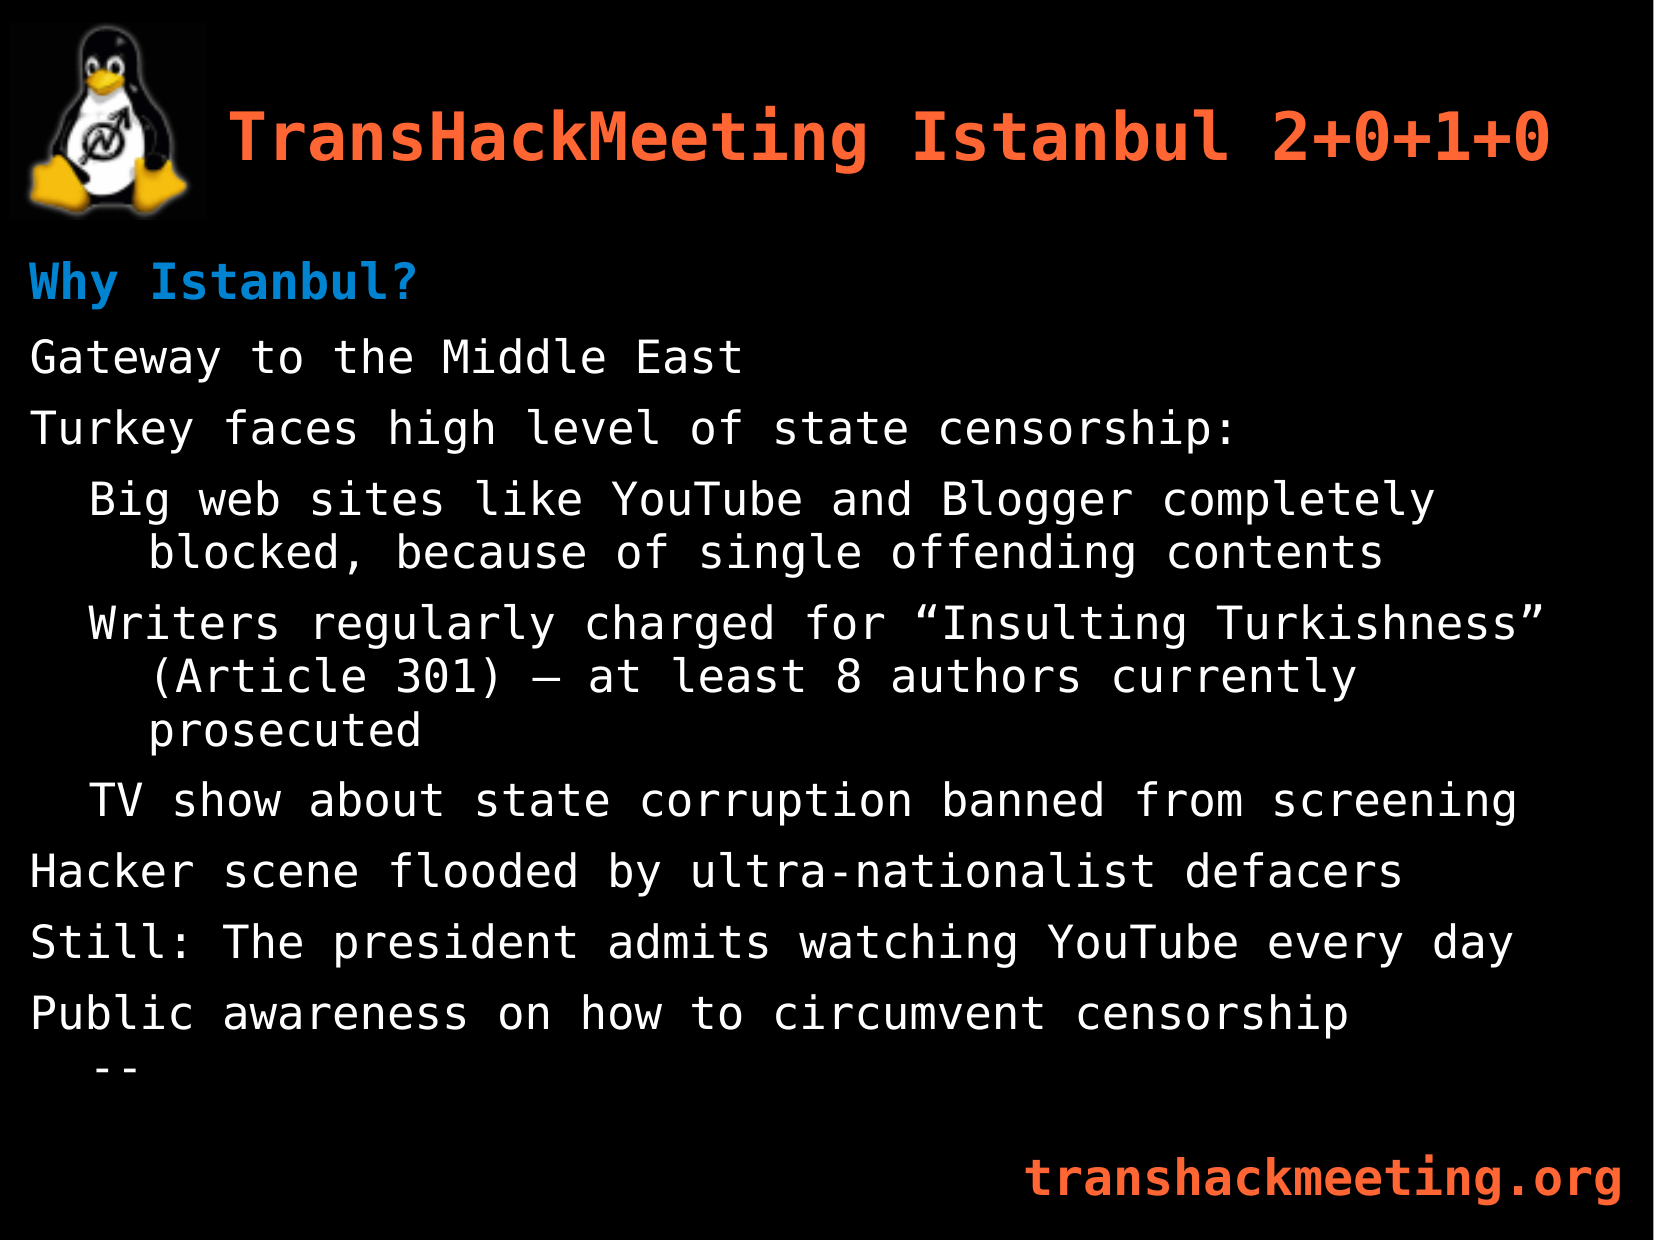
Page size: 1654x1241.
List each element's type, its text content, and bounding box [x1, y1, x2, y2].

picture [9, 22, 207, 220]
title Why Istanbul? [29, 249, 1625, 315]
list Gateway to the Middle East Turkey faces high level of state censorship: Big web sites like YouTube and Blogger completely blocked, because of single offending contents Writers regularly charged for “Insulting Turkishness” (Article 301) – at least 8 authors currently prosecuted TV show about state corruption banned from screening Hacker scene flooded by ultra-nationalist defacers Still: The president admits watching YouTube every day Public awareness on how to circumvent censorship -- [29, 330, 1571, 1201]
